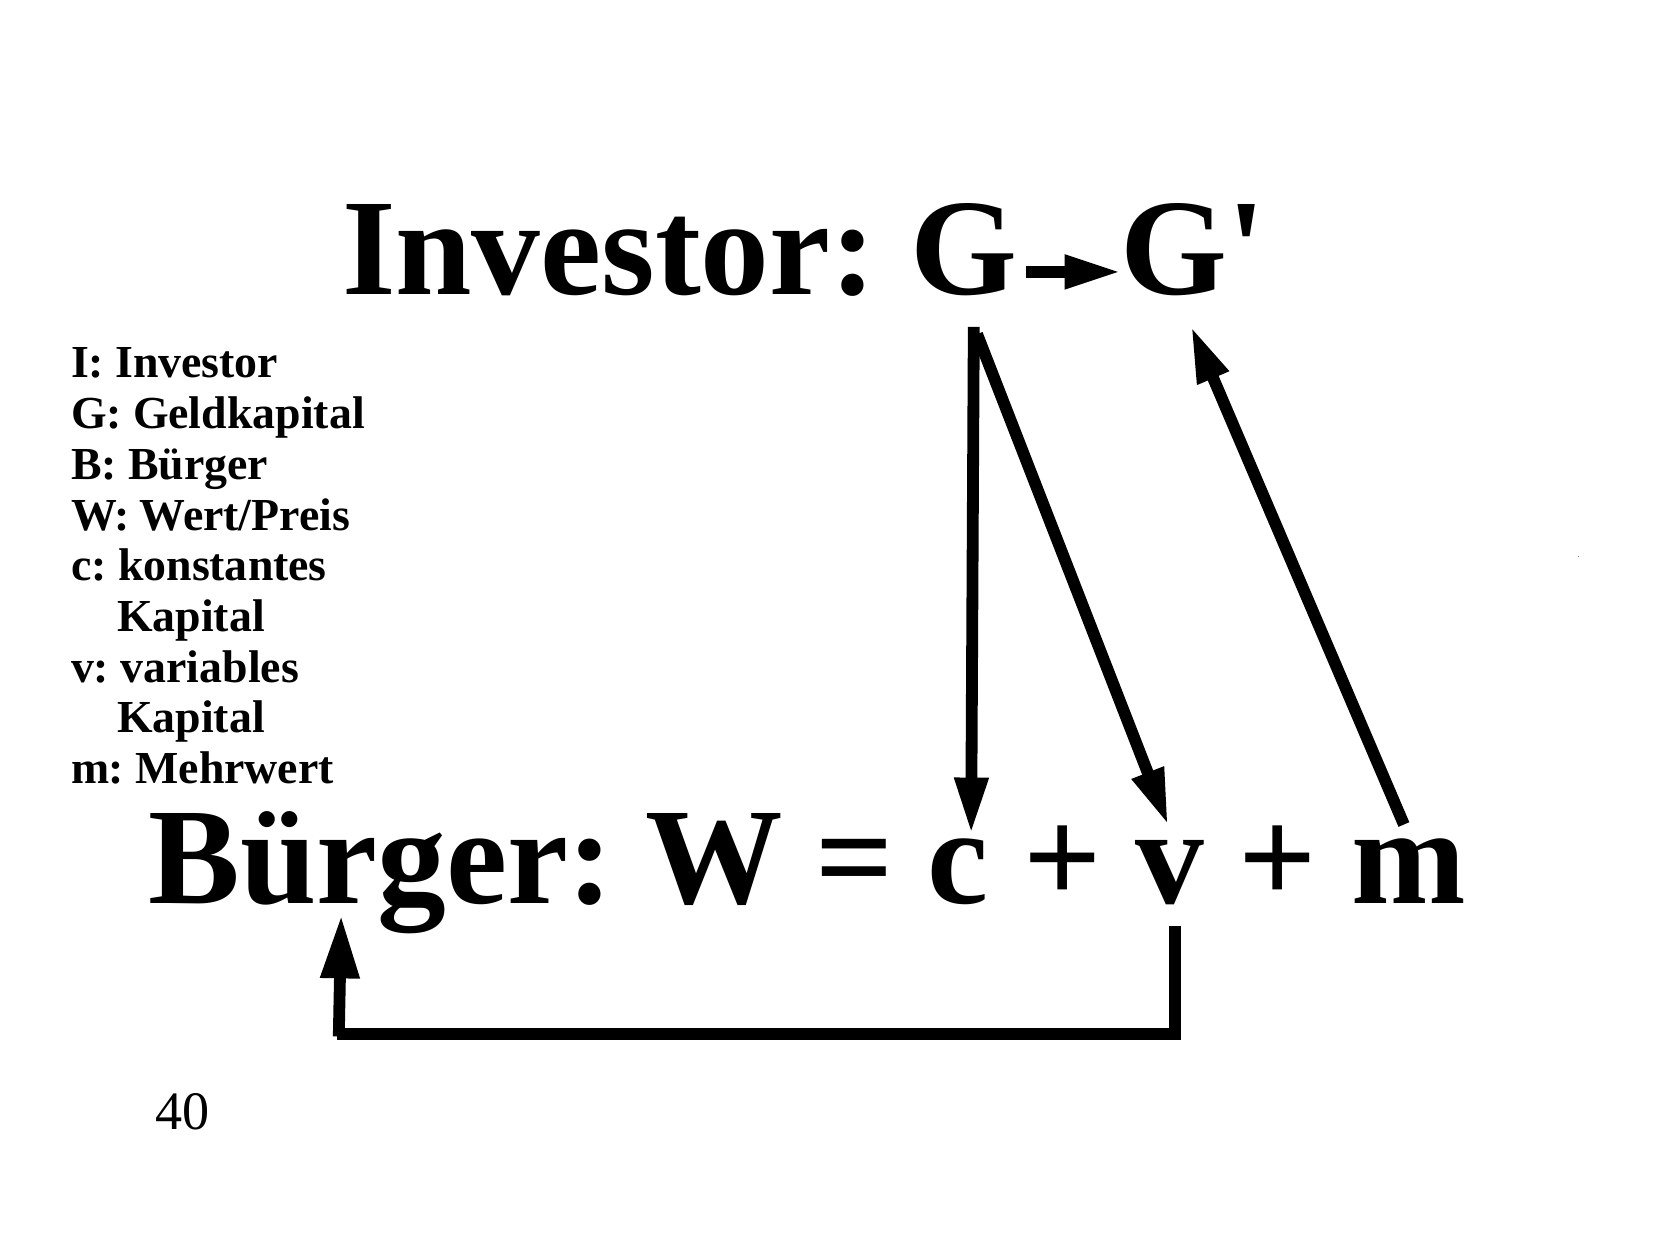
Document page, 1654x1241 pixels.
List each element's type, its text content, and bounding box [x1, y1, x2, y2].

text_box Investor: G G' Bürger: W = c + v + m [92, 164, 1579, 949]
text_box I: Investor G: Geldkapital B: Bürger W: Wert/Preis c: konstantes Kapital v: variables Kapital m: Mehrwert [56, 329, 397, 806]
text_box <Foliennummer> [0, 1073, 388, 1181]
